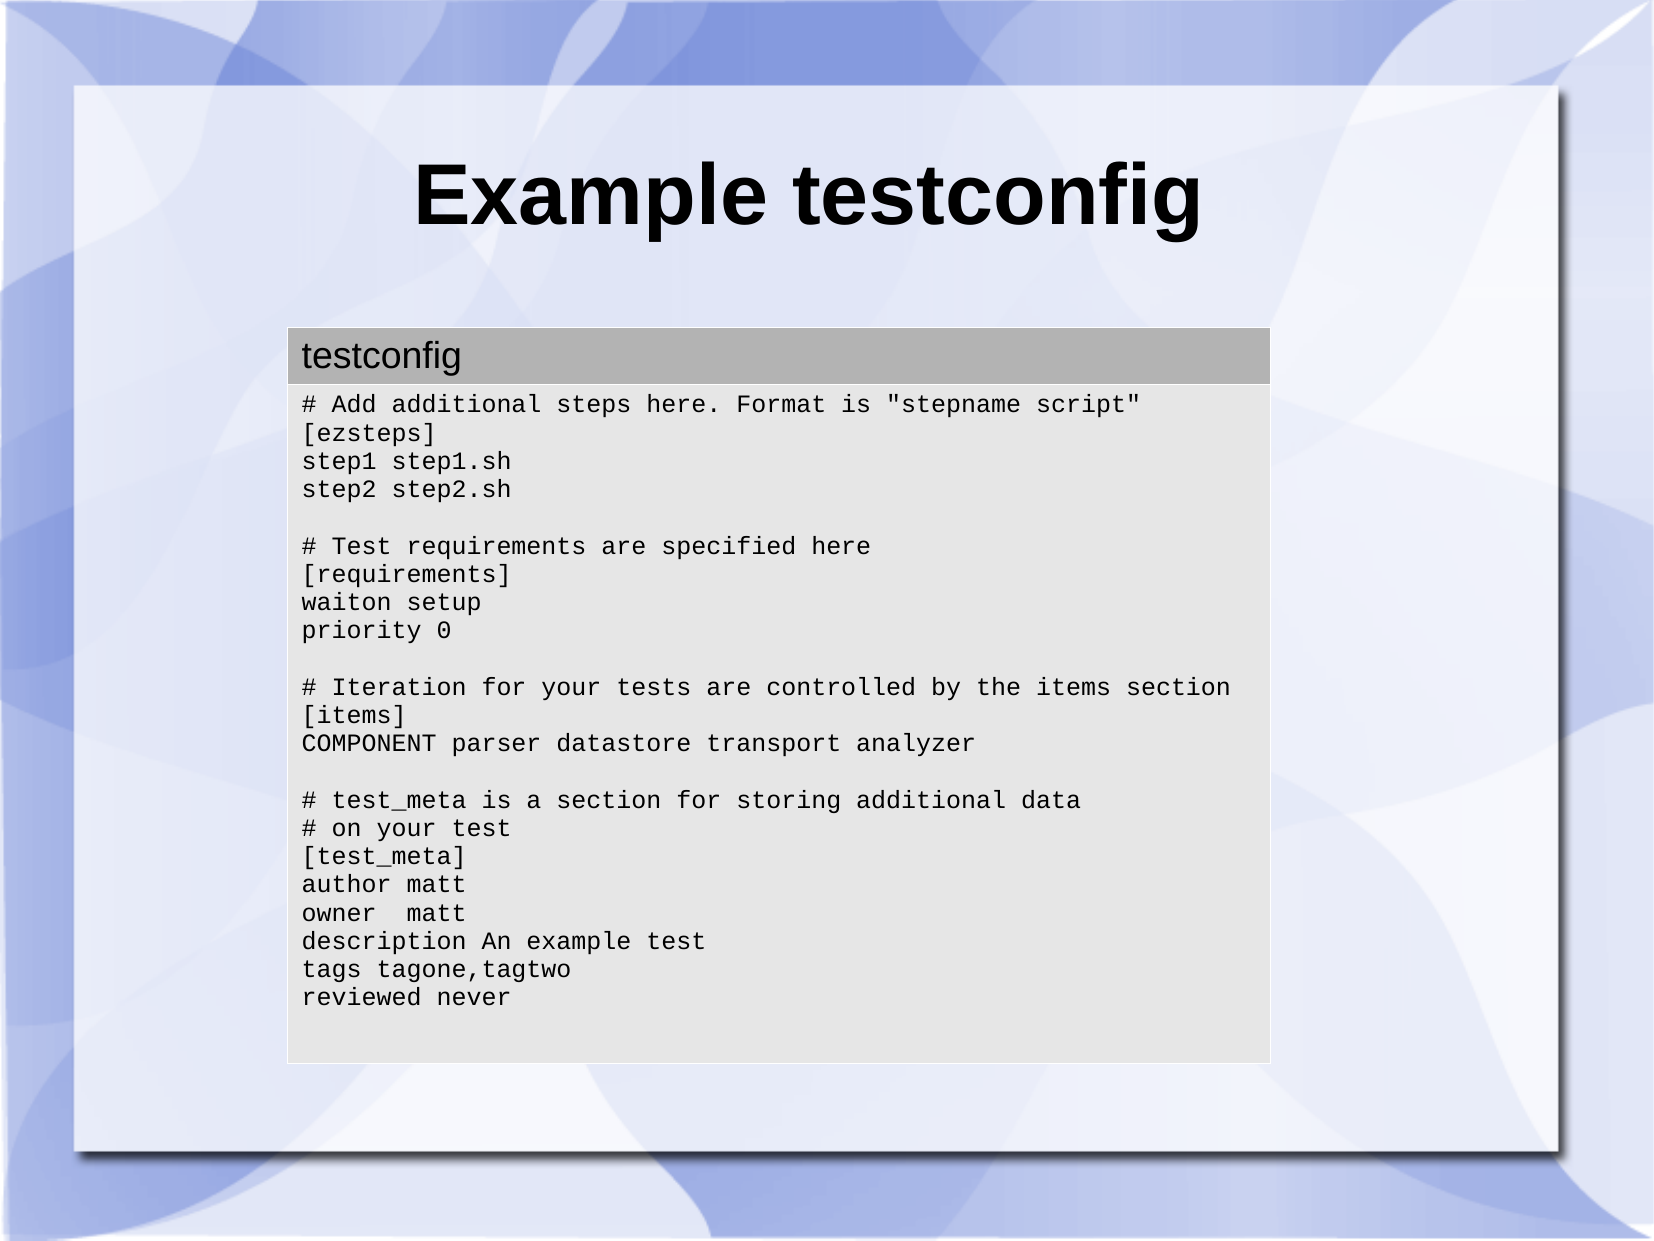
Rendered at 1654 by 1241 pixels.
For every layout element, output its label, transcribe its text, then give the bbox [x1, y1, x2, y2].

table_header testconfig [288, 328, 1270, 384]
table_cell # Add additional steps here. Format is "stepname script" [ezsteps] step1 step1.sh step2 step2.sh # Test requirements are specified here [requirements] waiton setup priority 0 # Iteration for your tests are controlled by the items section [items] COMPONENT parser datastore transport analyzer # test_meta is a section for storing additional data # on your test [test_meta] author matt owner matt description An example test tags tagone,tagtwo reviewed never [288, 385, 1270, 1063]
title Example testconfig [82, 90, 1536, 298]
picture [0, 0, 1654, 1241]
